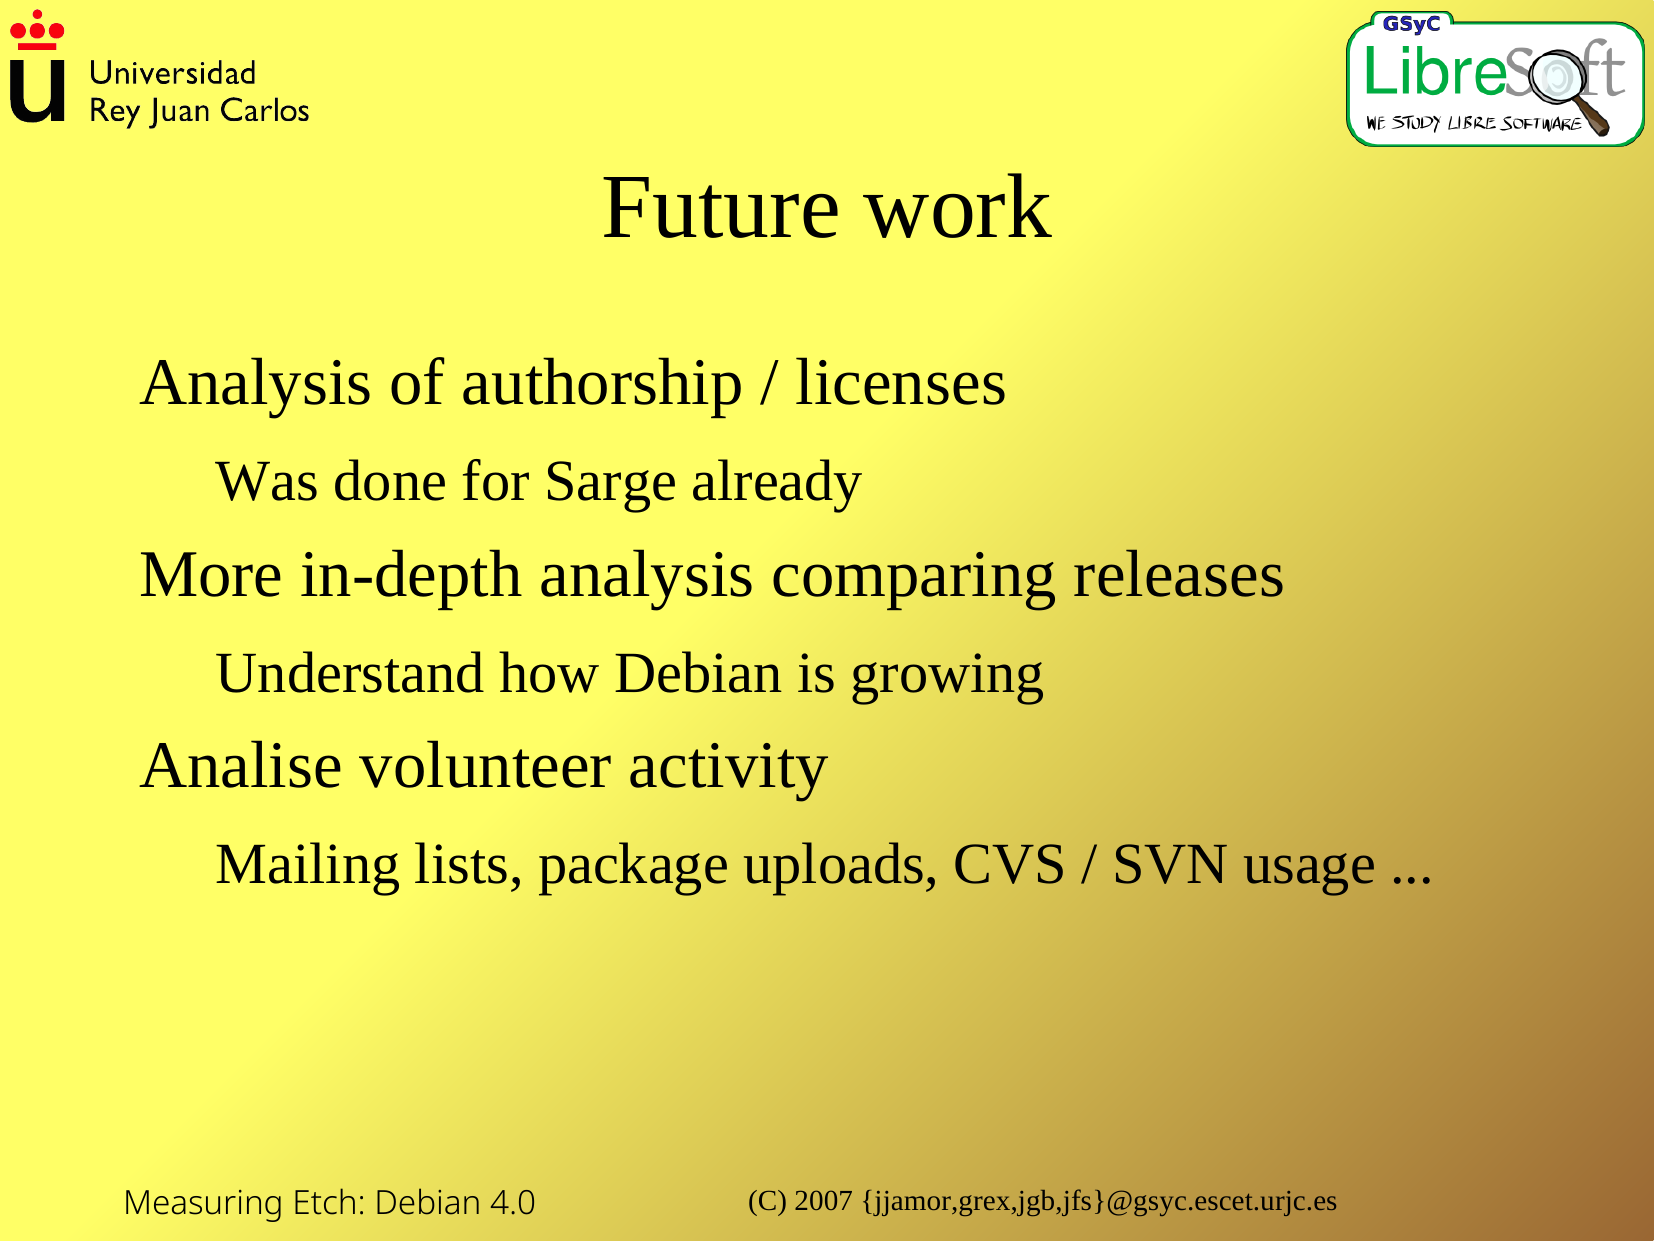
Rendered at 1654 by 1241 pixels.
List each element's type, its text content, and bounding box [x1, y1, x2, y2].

title Future work [121, 102, 1534, 310]
picture [10, 9, 309, 129]
picture [1346, 11, 1645, 147]
list Analysis of authorship / licenses Was done for Sarge already More in-depth analysis comparing releases Understand how Debian is growing Analise volunteer activity Mailing lists, package uploads, CVS / SVN usage ... [121, 344, 1534, 1127]
